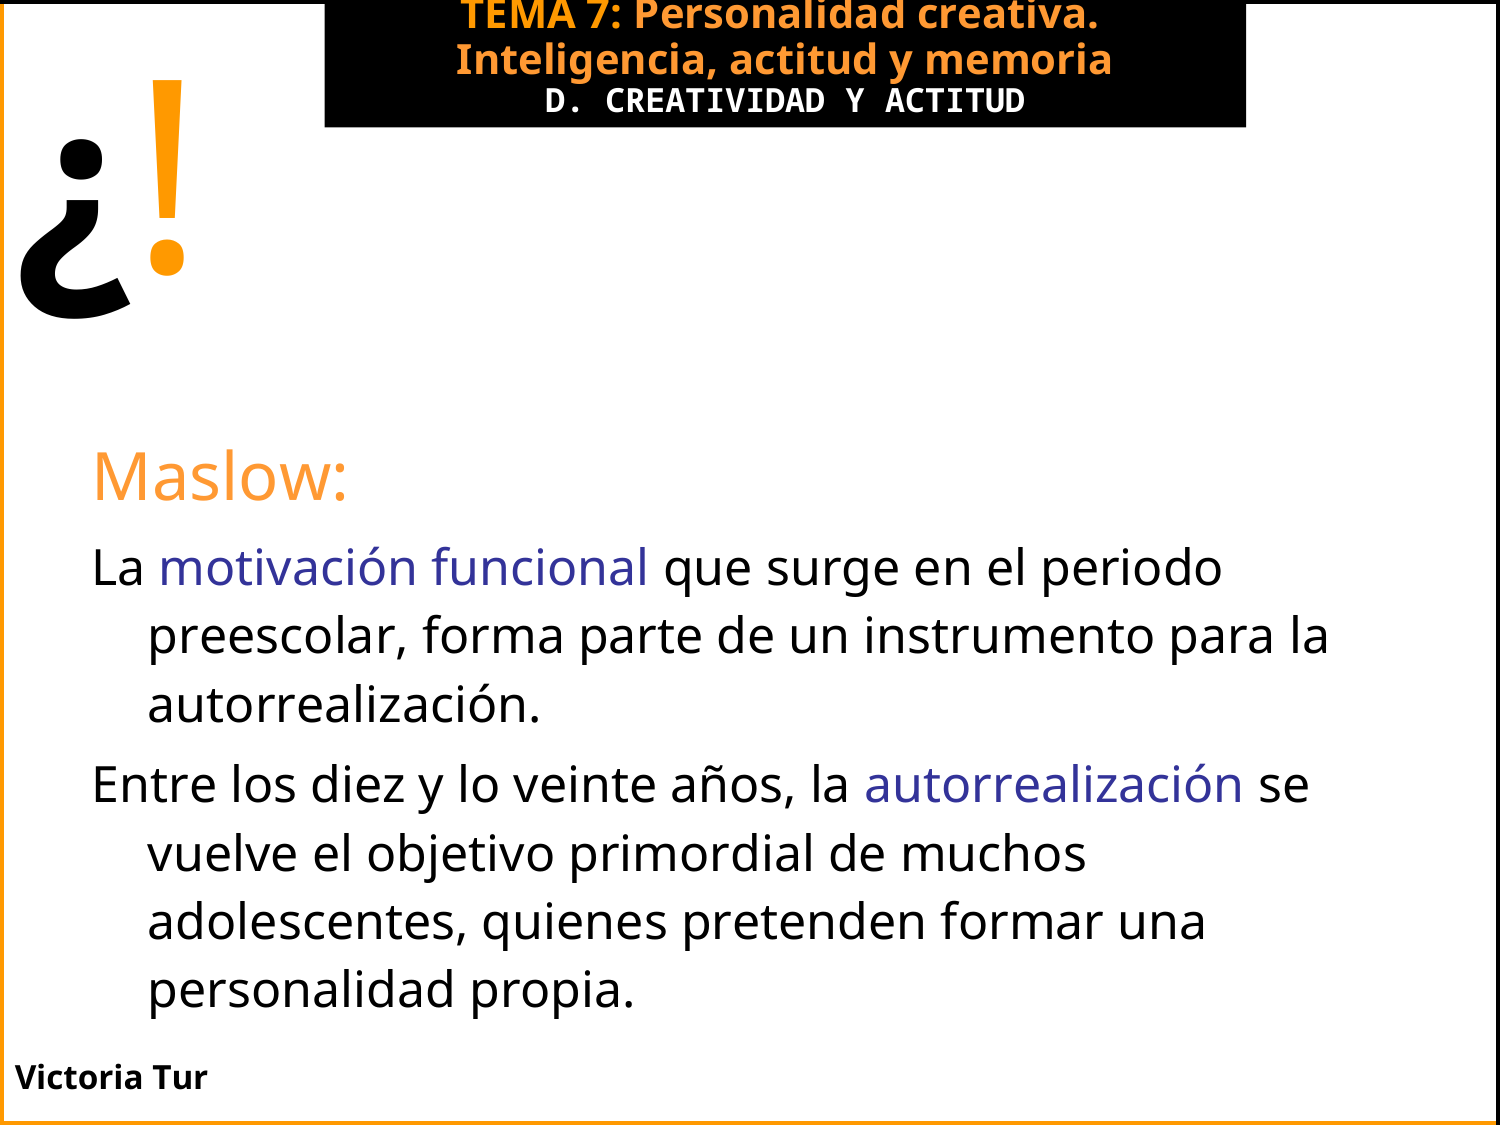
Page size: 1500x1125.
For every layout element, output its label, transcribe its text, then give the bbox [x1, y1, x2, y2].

list Maslow: La motivación funcional que surge en el periodo preescolar, forma parte de un instrumento para la autorrealización. Entre los diez y lo veinte años, la autorrealización se vuelve el objetivo primordial de muchos adolescentes, quienes pretenden formar una personalidad propia. [76, 255, 1427, 1105]
